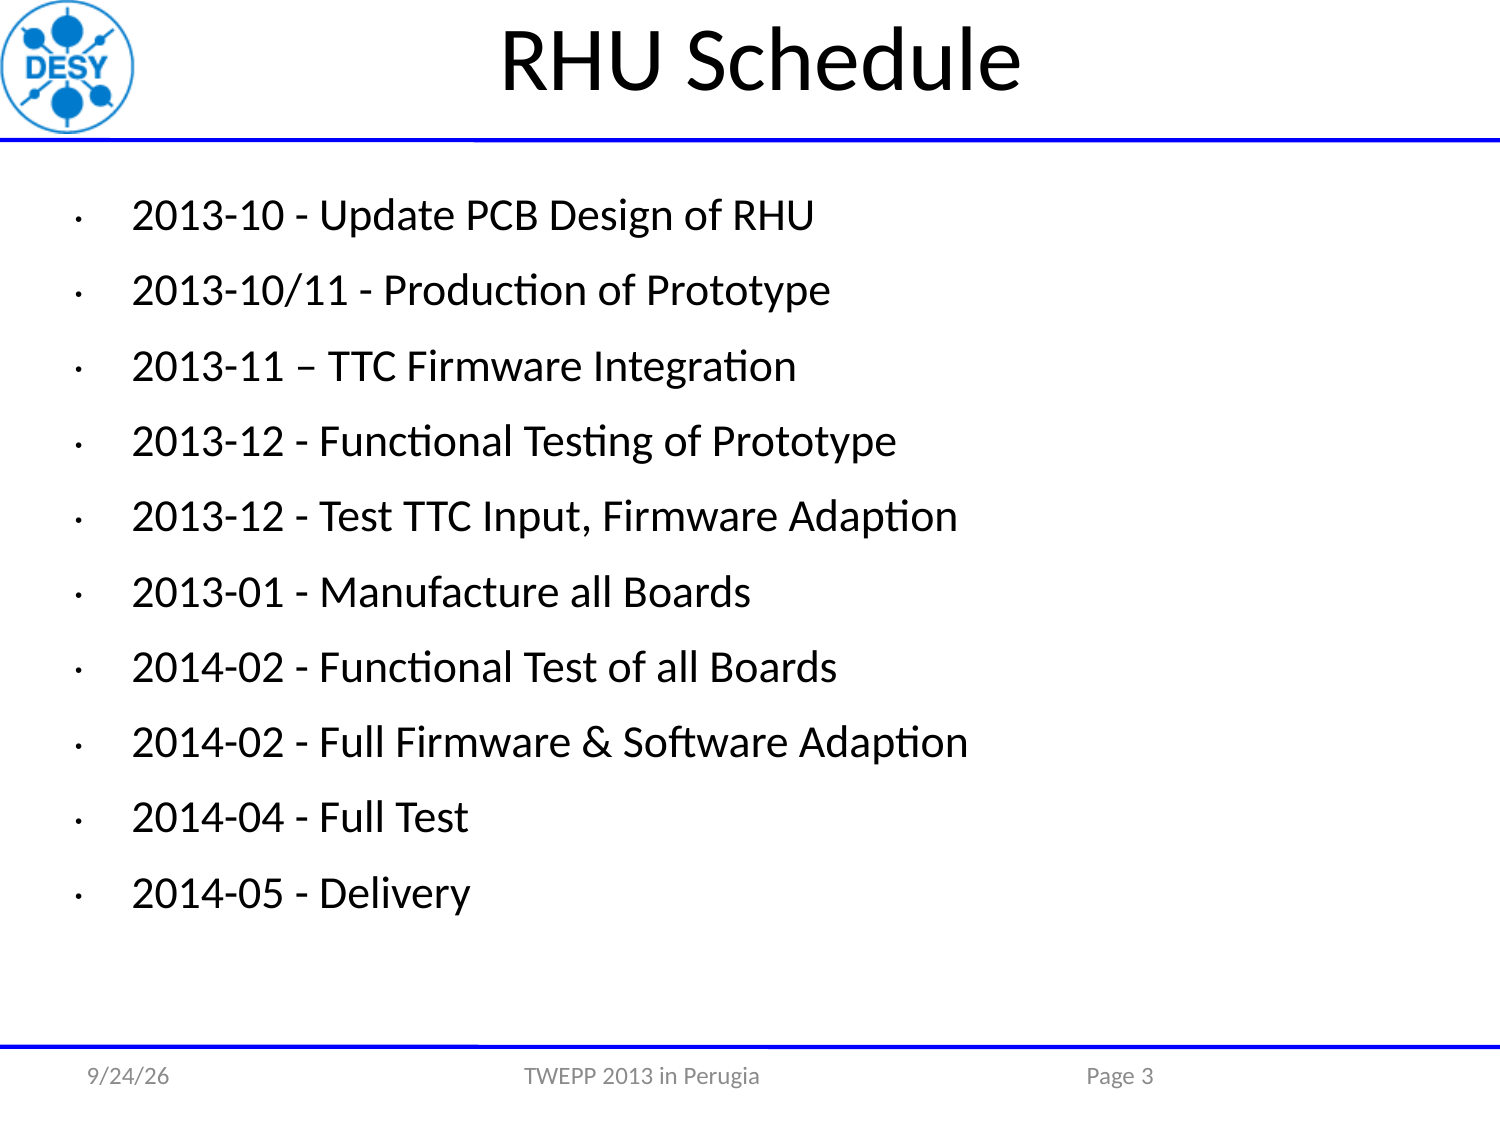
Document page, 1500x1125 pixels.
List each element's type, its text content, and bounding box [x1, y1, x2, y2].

list 2013-10 - Update PCB Design of RHU 2013-10/11 - Production of Prototype 2013-11 – TTC Firmware Integration 2013-12 - Functional Testing of Prototype 2013-12 - Test TTC Input, Firmware Adaption 2013-01 - Manufacture all Boards 2014-02 - Functional Test of all Boards 2014-02 - Full Firmware & Software Adaption 2014-04 - Full Test 2014-05 - Delivery [75, 196, 1425, 1005]
title RHU Schedule [147, 21, 1376, 114]
picture [0, 0, 136, 134]
